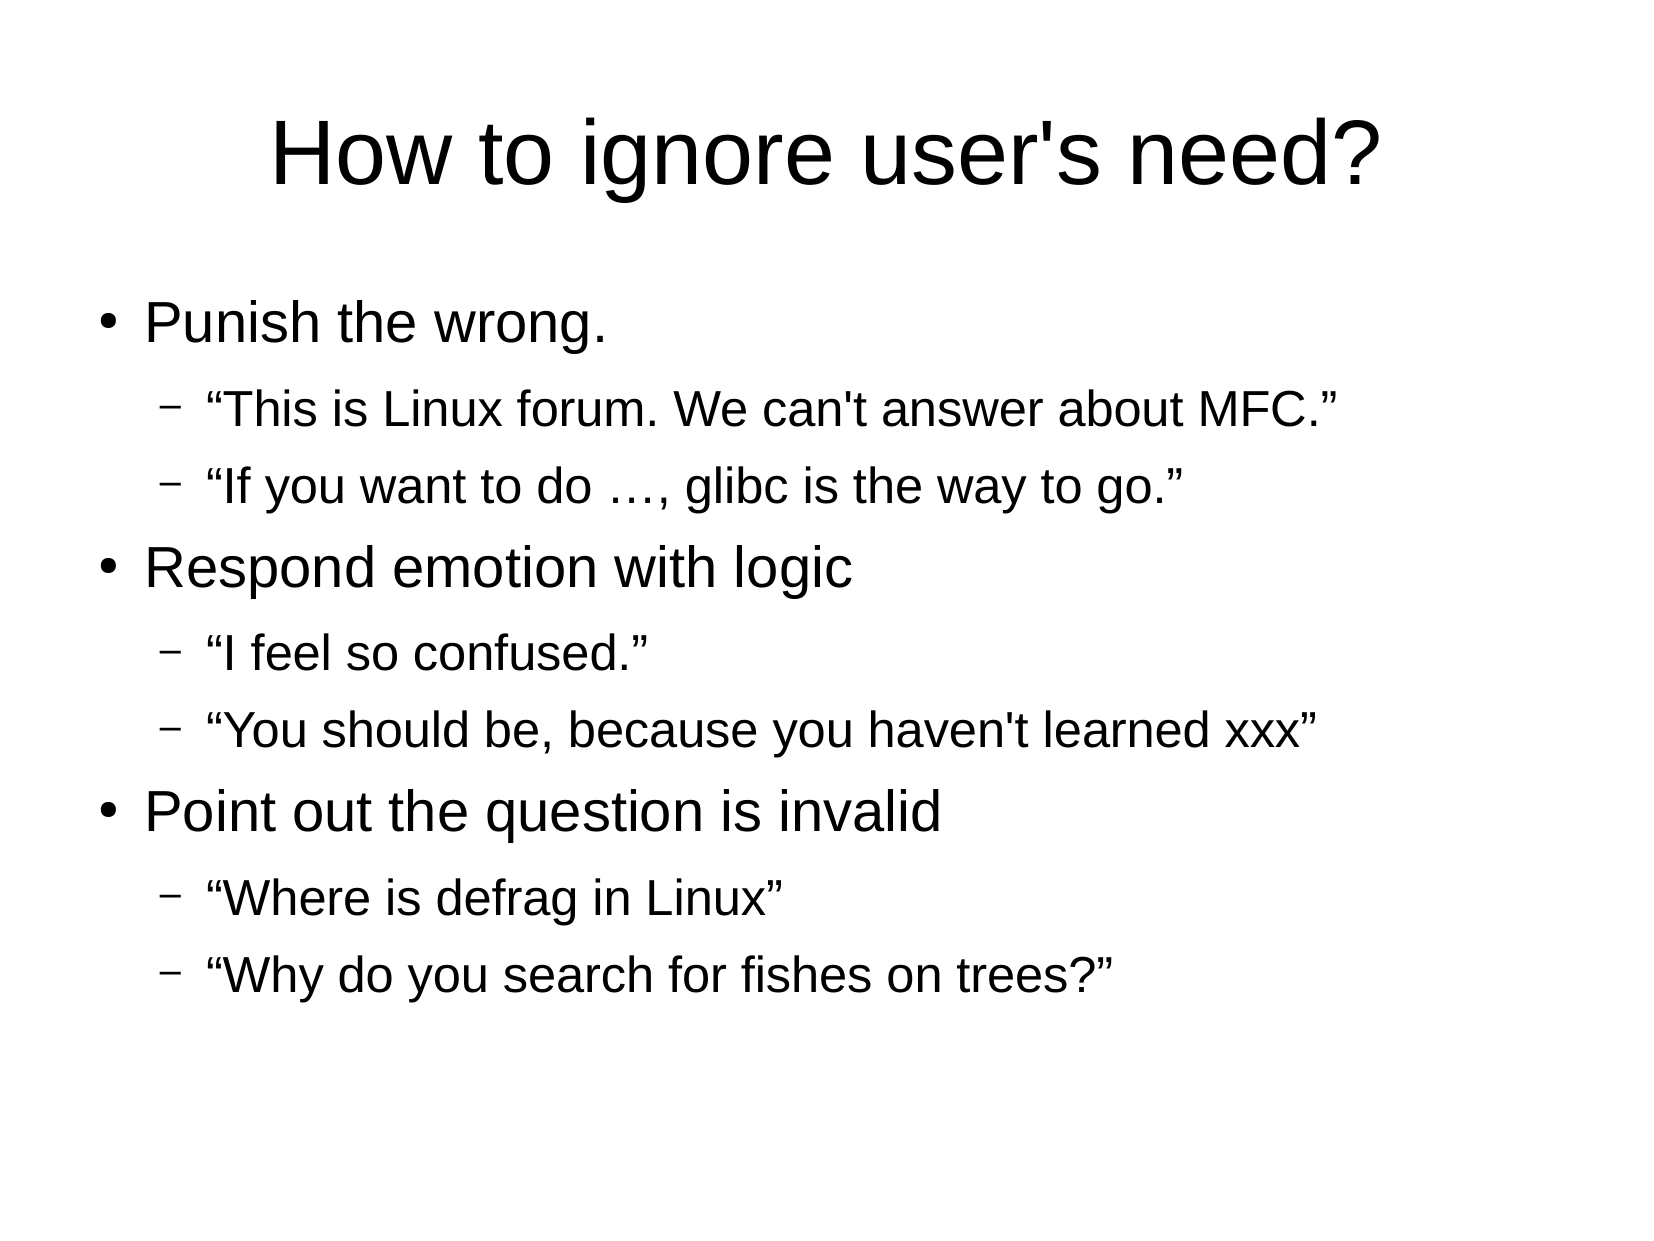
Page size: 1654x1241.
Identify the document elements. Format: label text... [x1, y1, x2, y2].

title How to ignore user's need? [82, 49, 1571, 257]
list Punish the wrong. “This is Linux forum. We can't answer about MFC.” “If you want to do …, glibc is the way to go.” Respond emotion with logic “I feel so confused.” “You should be, because you haven't learned xxx” Point out the question is invalid “Where is defrag in Linux” “Why do you search for fishes on trees?” [82, 290, 1571, 1010]
